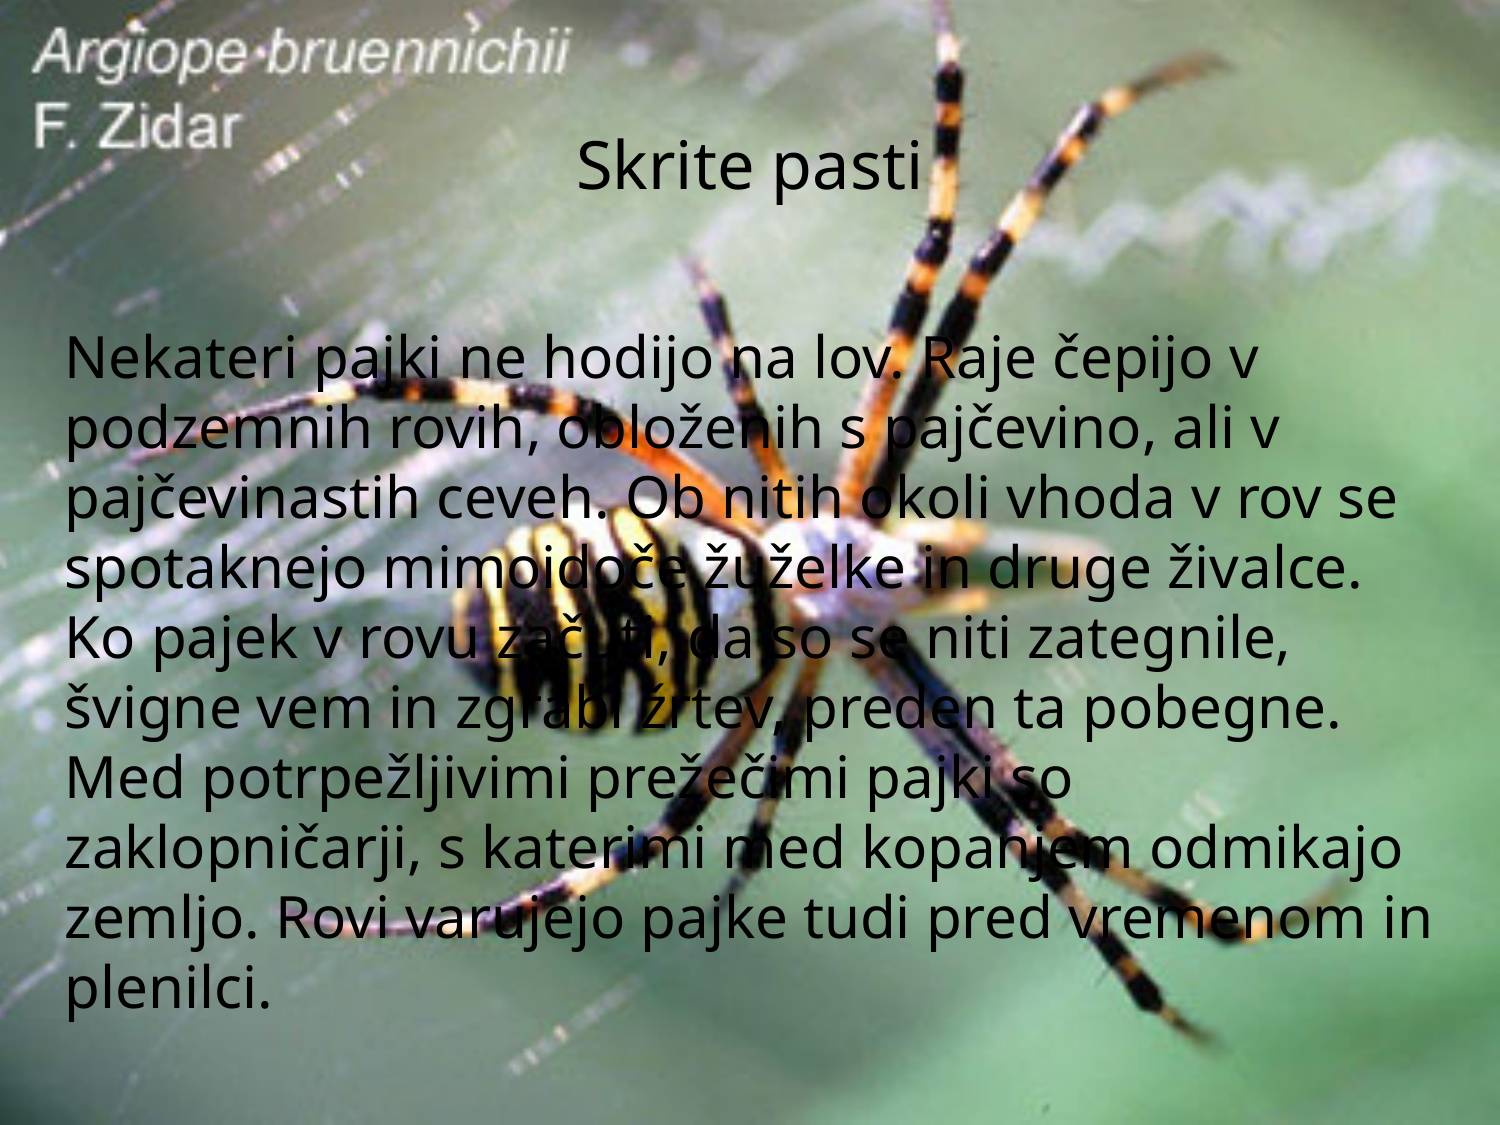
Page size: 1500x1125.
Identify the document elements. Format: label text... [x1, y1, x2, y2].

title Skrite pasti [112, 99, 1388, 225]
text_box Nekateri pajki ne hodijo na lov. Raje čepijo v podzemnih rovih, obloženih s pajčevino, ali v pajčevinastih ceveh. Ob nitih okoli vhoda v rov se spotaknejo mimoidoče žuželke in druge živalce. Ko pajek v rovu začuti, da so se niti zategnile, švigne vem in zgrabi žrtev, preden ta pobegne. Med potrpežljivimi prežečimi pajki so zaklopničarji, s katerimi med kopanjem odmikajo zemljo. Rovi varujejo pajke tudi pred vremenom in plenilci. [50, 312, 1450, 1098]
picture [0, 0, 1500, 1125]
